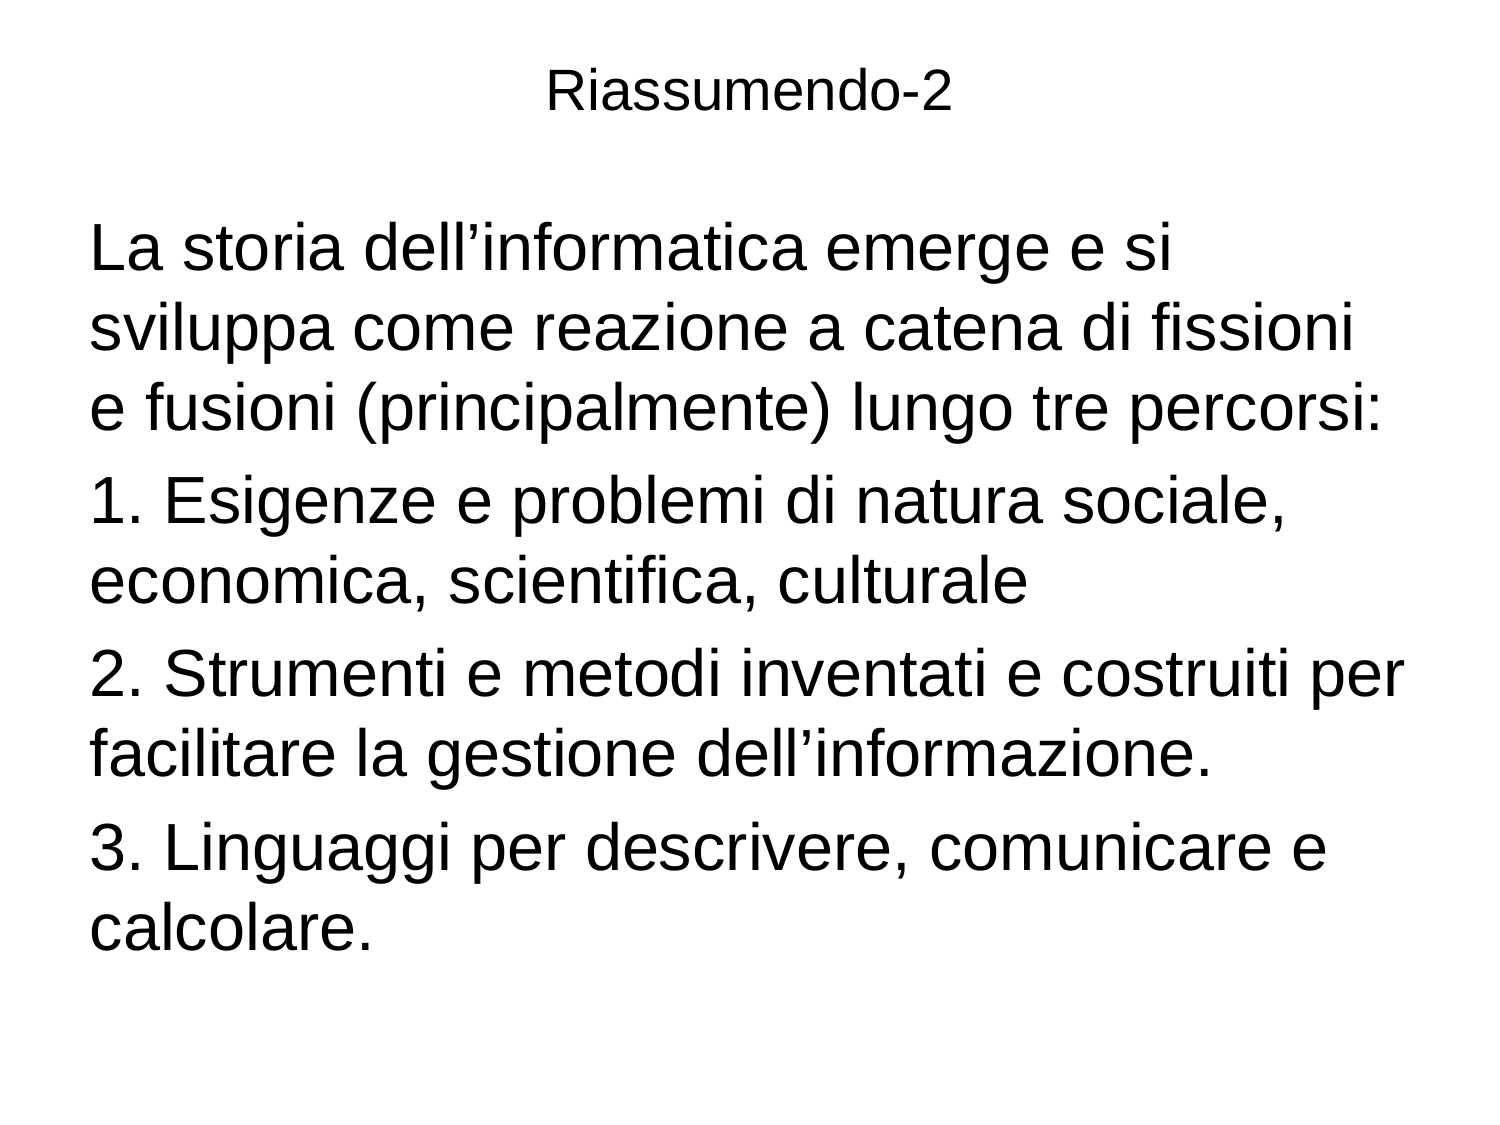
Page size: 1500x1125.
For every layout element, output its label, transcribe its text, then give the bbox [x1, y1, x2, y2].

list La storia dell’informatica emerge e si sviluppa come reazione a catena di fissioni e fusioni (principalmente) lungo tre percorsi: 1. Esigenze e problemi di natura sociale, economica, scientifica, culturale 2. Strumenti e metodi inventati e costruiti per facilitare la gestione dell’informazione. 3. Linguaggi per descrivere, comunicare e calcolare. [75, 196, 1425, 1005]
title Riassumendo-2 [75, 45, 1425, 173]
